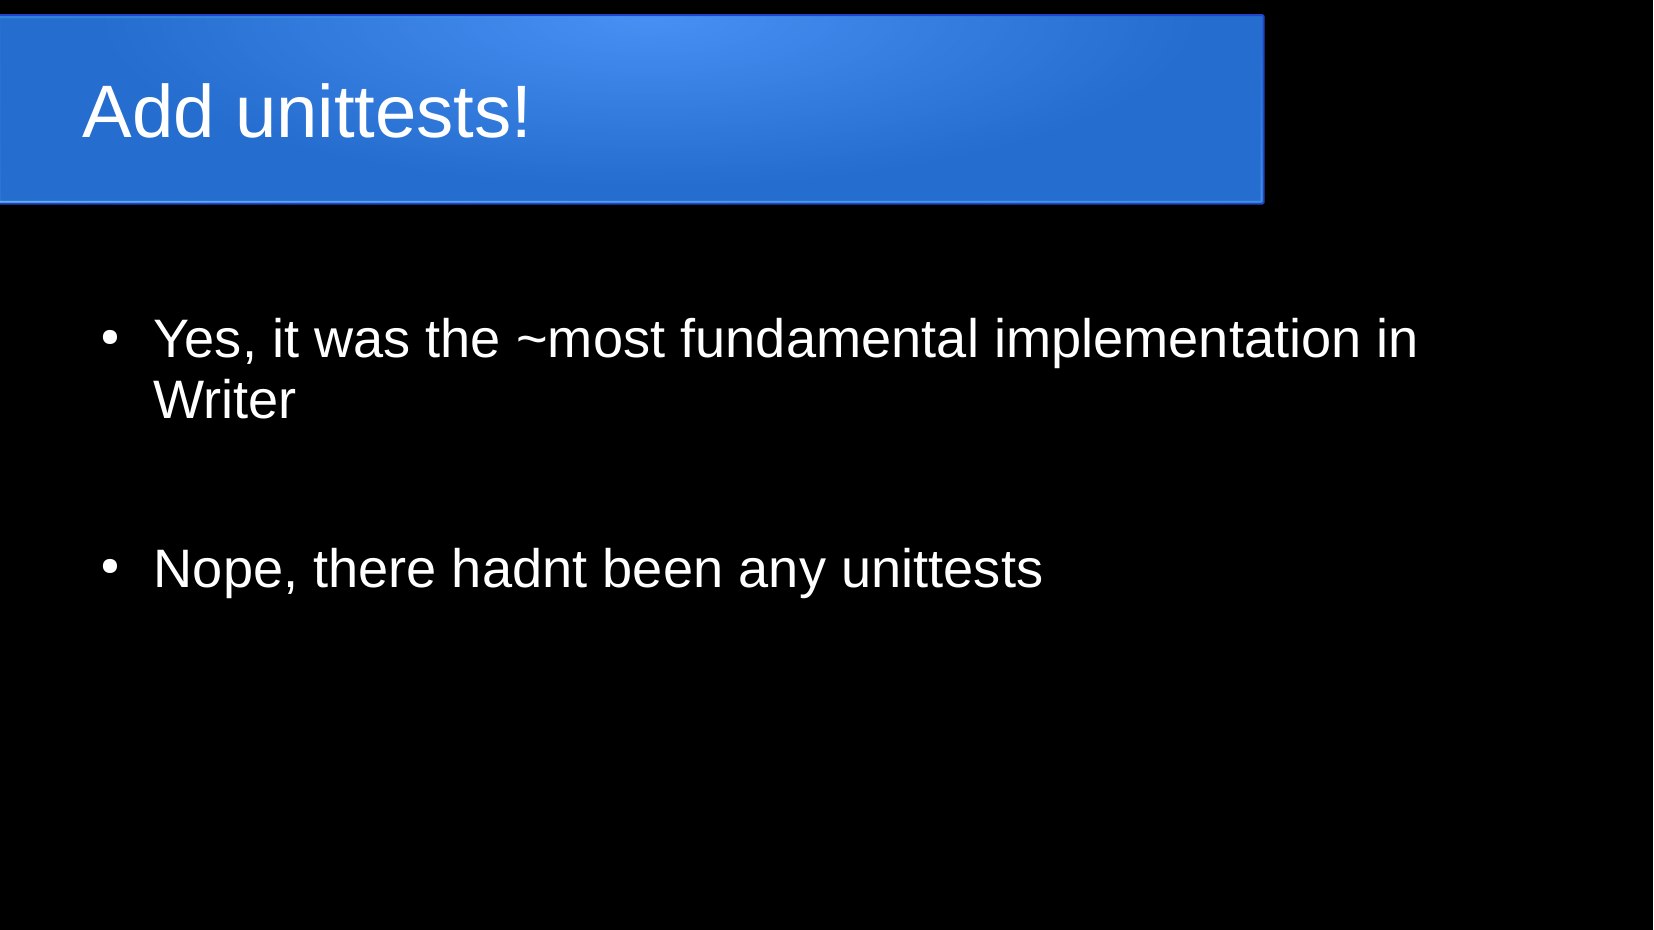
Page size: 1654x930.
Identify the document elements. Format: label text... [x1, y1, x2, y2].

title Add unittests! [82, 35, 1234, 189]
list Yes, it was the ~most fundamental implementation in Writer Nope, there hadnt been any unittests [82, 224, 1571, 764]
